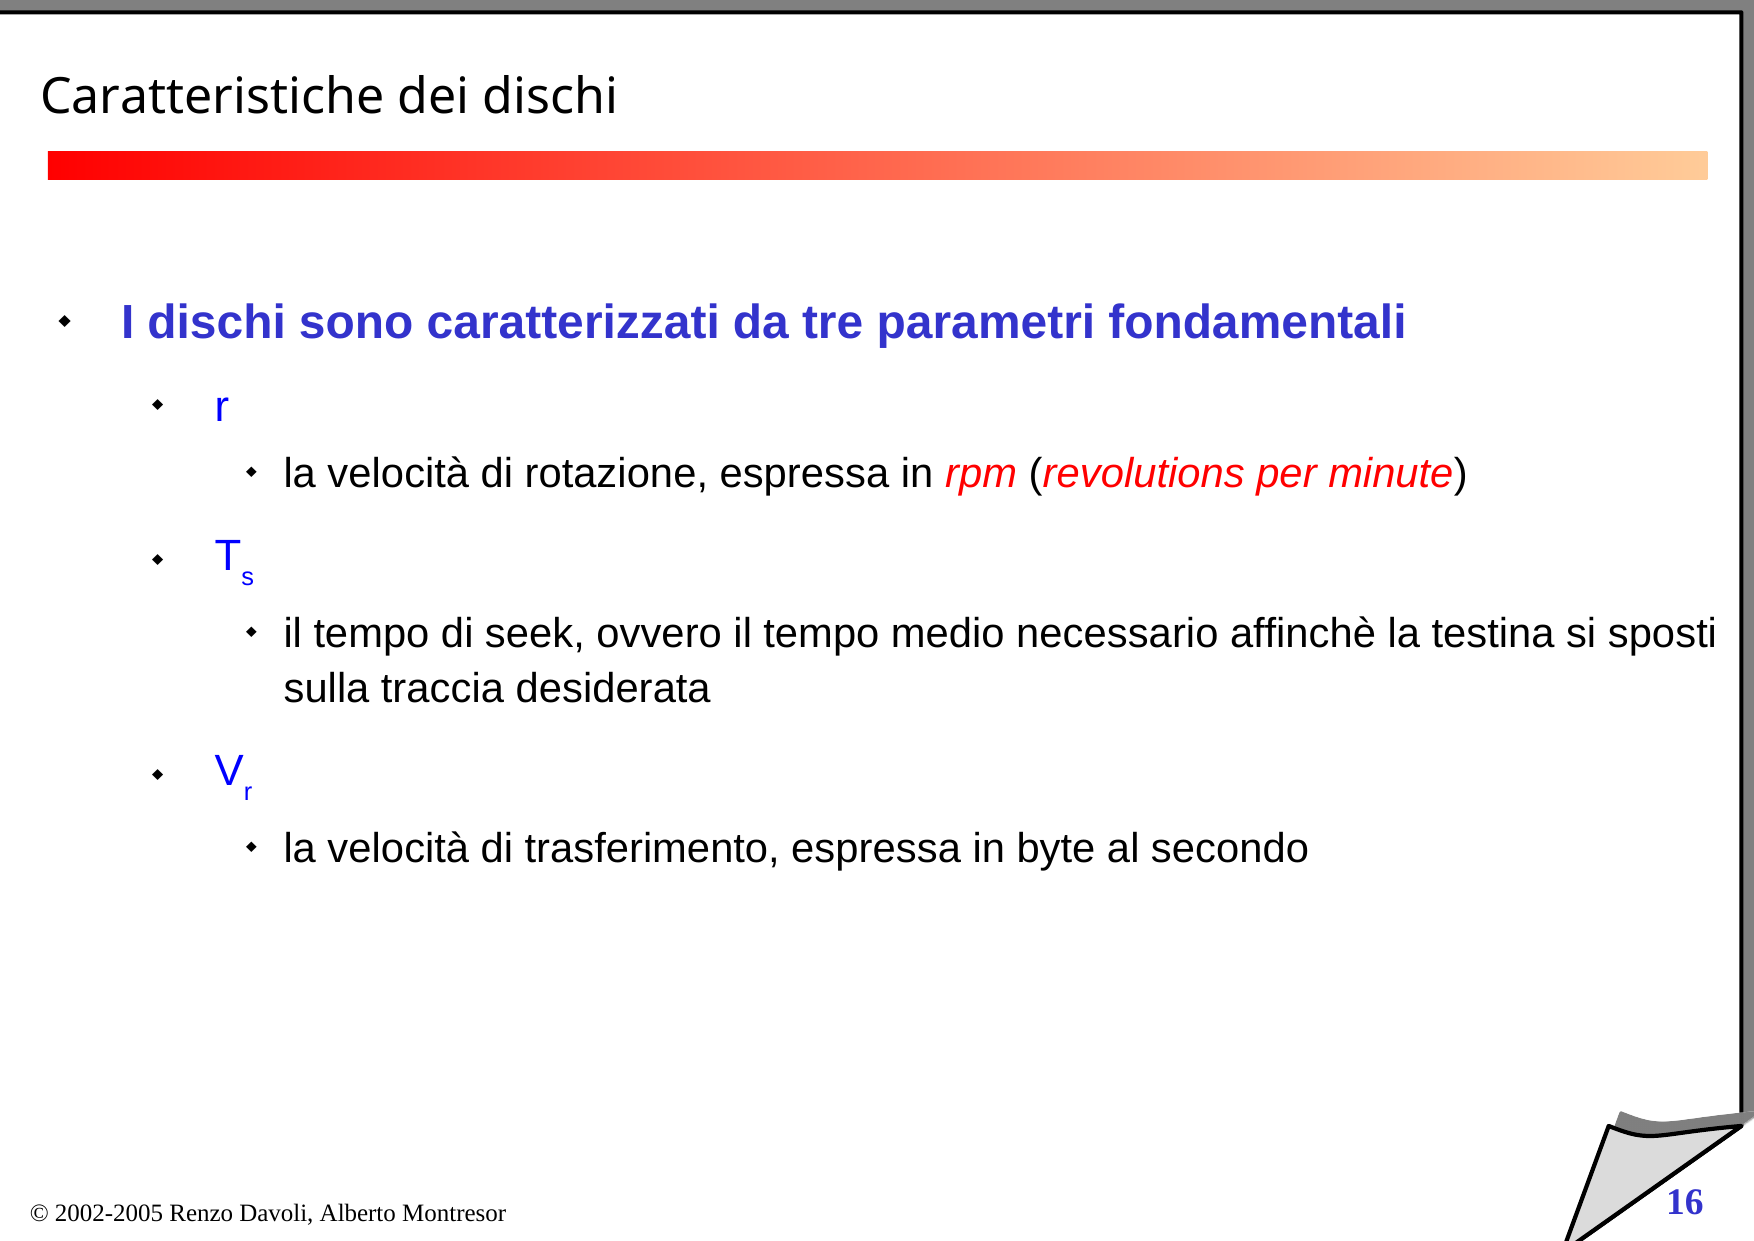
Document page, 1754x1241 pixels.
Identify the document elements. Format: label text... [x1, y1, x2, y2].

list I dischi sono caratterizzati da tre parametri fondamentali r la velocità di rotazione, espressa in rpm (revolutions per minute) Ts il tempo di seek, ovvero il tempo medio necessario affinchè la testina si sposti sulla traccia desiderata Vr la velocità di trasferimento, espressa in byte al secondo [58, 195, 1727, 1203]
title Caratteristiche dei dischi [40, 49, 1714, 144]
